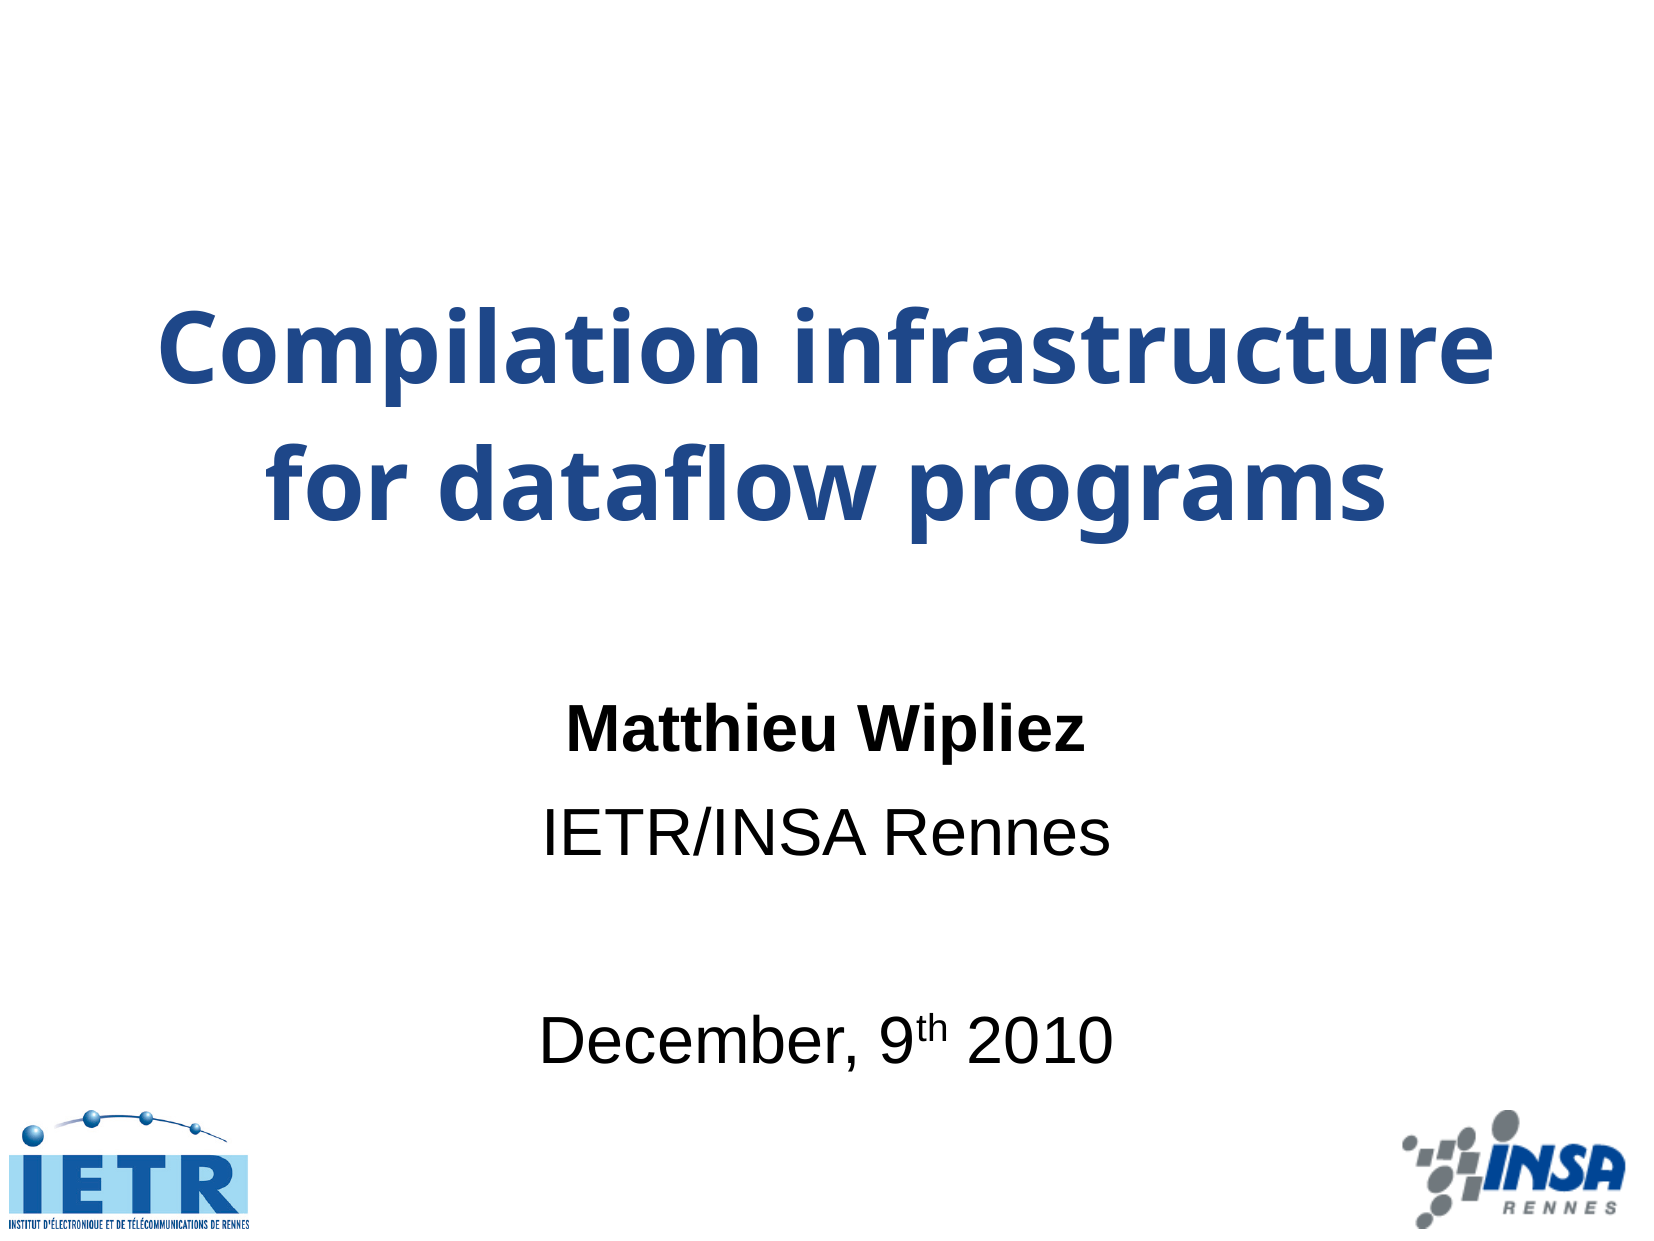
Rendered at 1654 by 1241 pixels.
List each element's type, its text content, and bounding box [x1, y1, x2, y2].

picture [9, 1110, 249, 1229]
list Matthieu Wipliez IETR/INSA Rennes December, 9th 2010 [82, 615, 1571, 1123]
picture [1393, 1110, 1645, 1229]
title Compilation infrastructure for dataflow programs [82, 259, 1571, 567]
